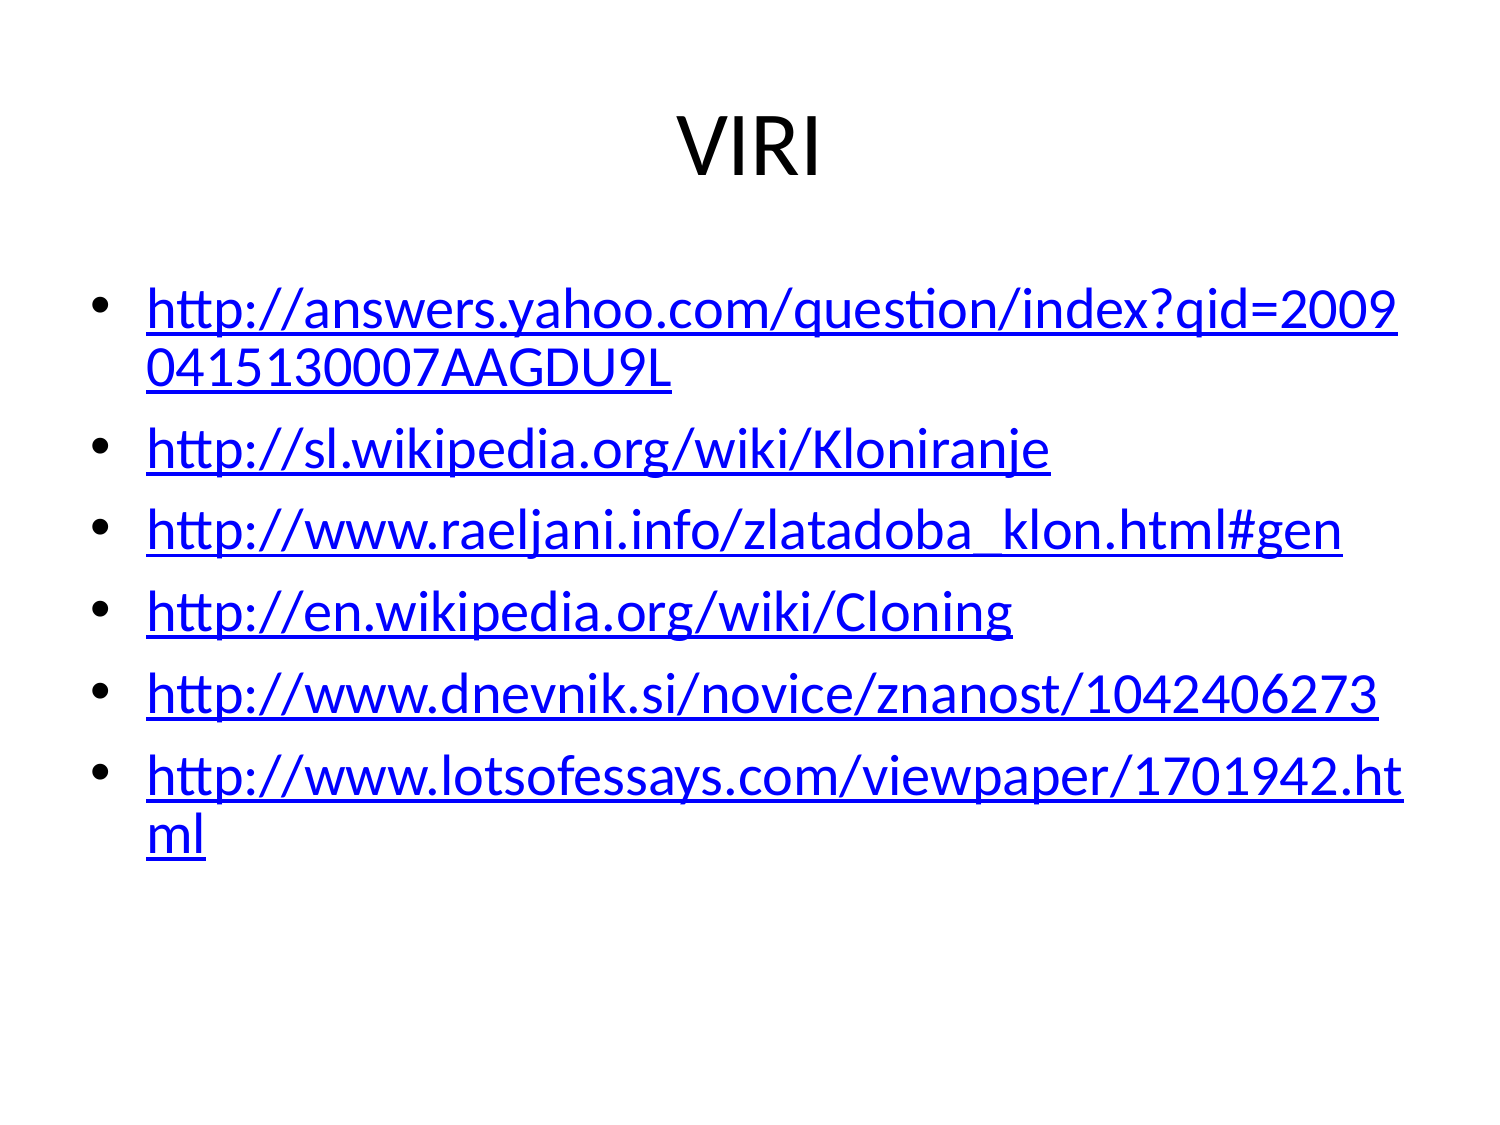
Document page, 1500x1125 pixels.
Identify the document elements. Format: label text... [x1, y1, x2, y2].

list http://answers.yahoo.com/question/index?qid=20090415130007AAGDU9L http://sl.wikipedia.org/wiki/Kloniranje http://www.raeljani.info/zlatadoba_klon.html#gen http://en.wikipedia.org/wiki/Cloning http://www.dnevnik.si/novice/znanost/1042406273 http://www.lotsofessays.com/viewpaper/1701942.html [75, 262, 1425, 1005]
title VIRI [75, 45, 1425, 233]
